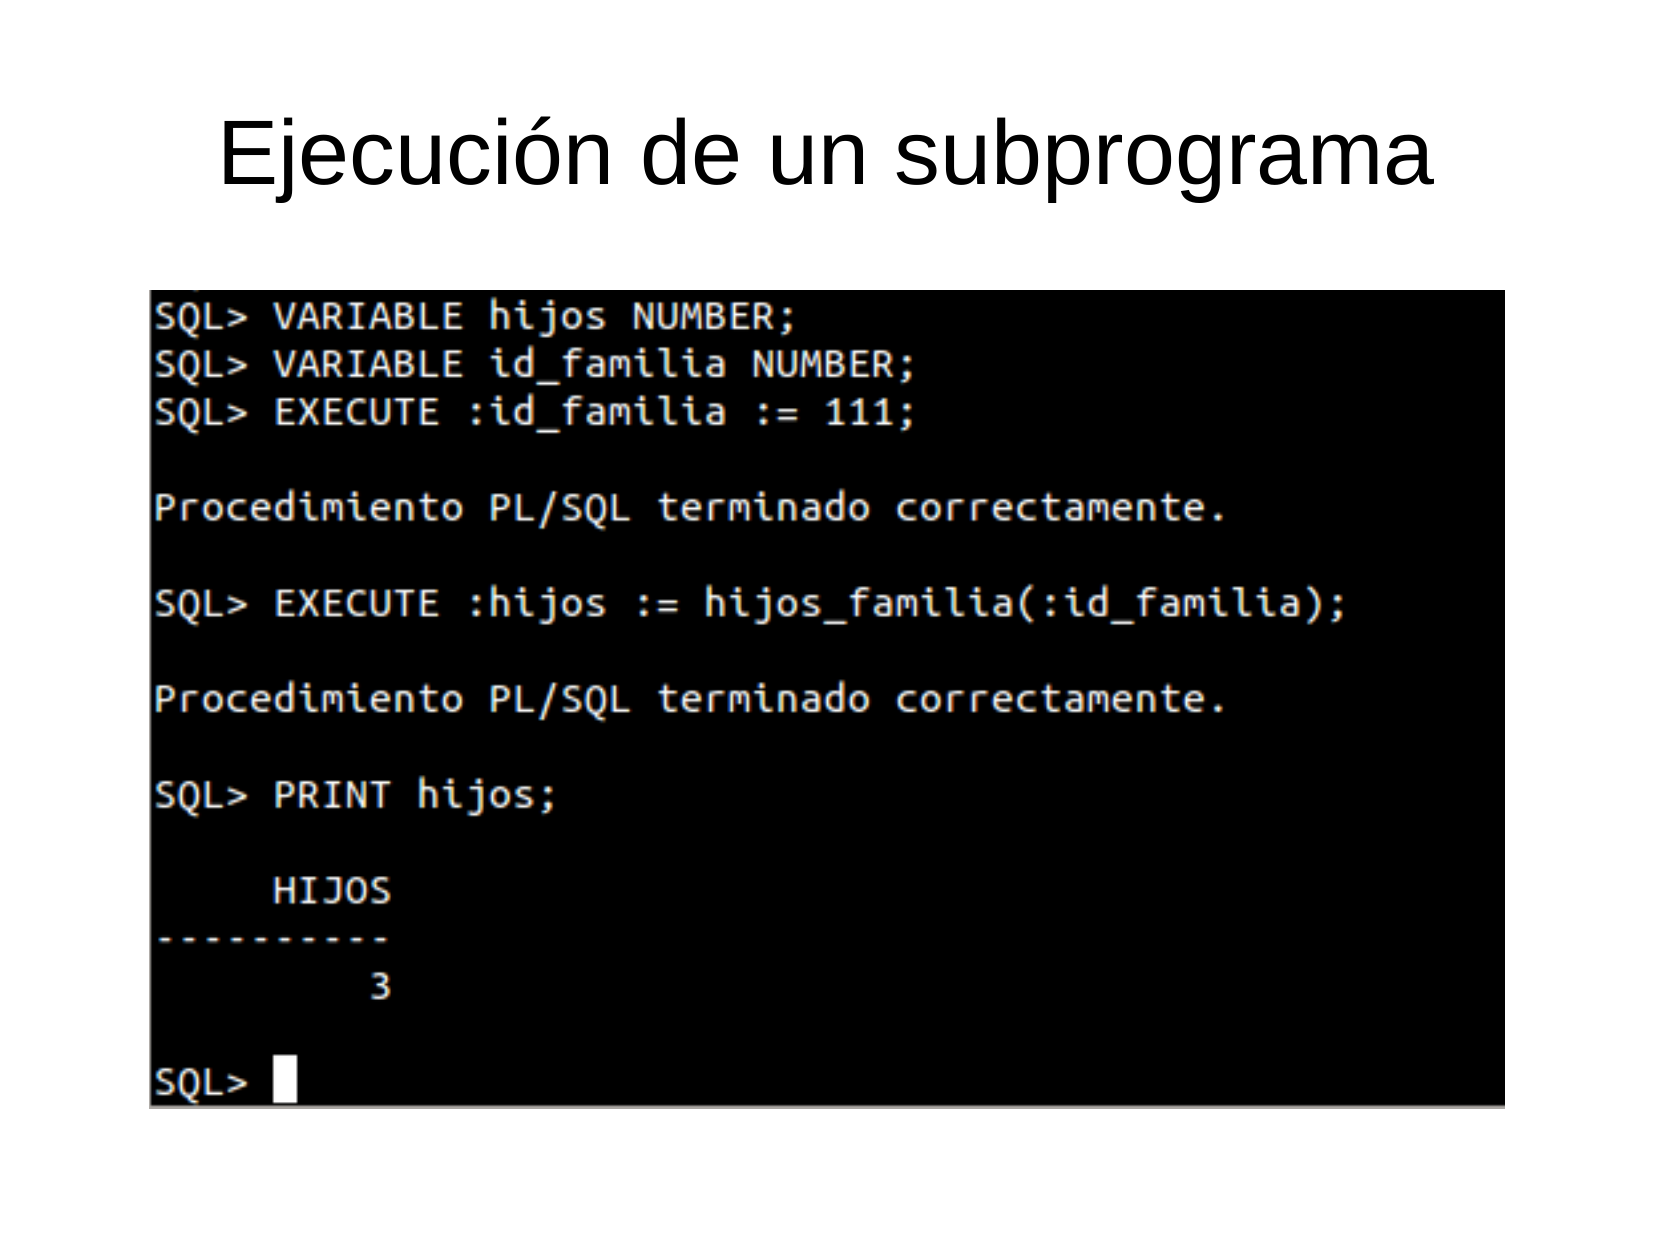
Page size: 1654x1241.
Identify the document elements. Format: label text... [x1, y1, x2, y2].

picture [149, 290, 1505, 1109]
title Ejecución de un subprograma [82, 49, 1571, 257]
